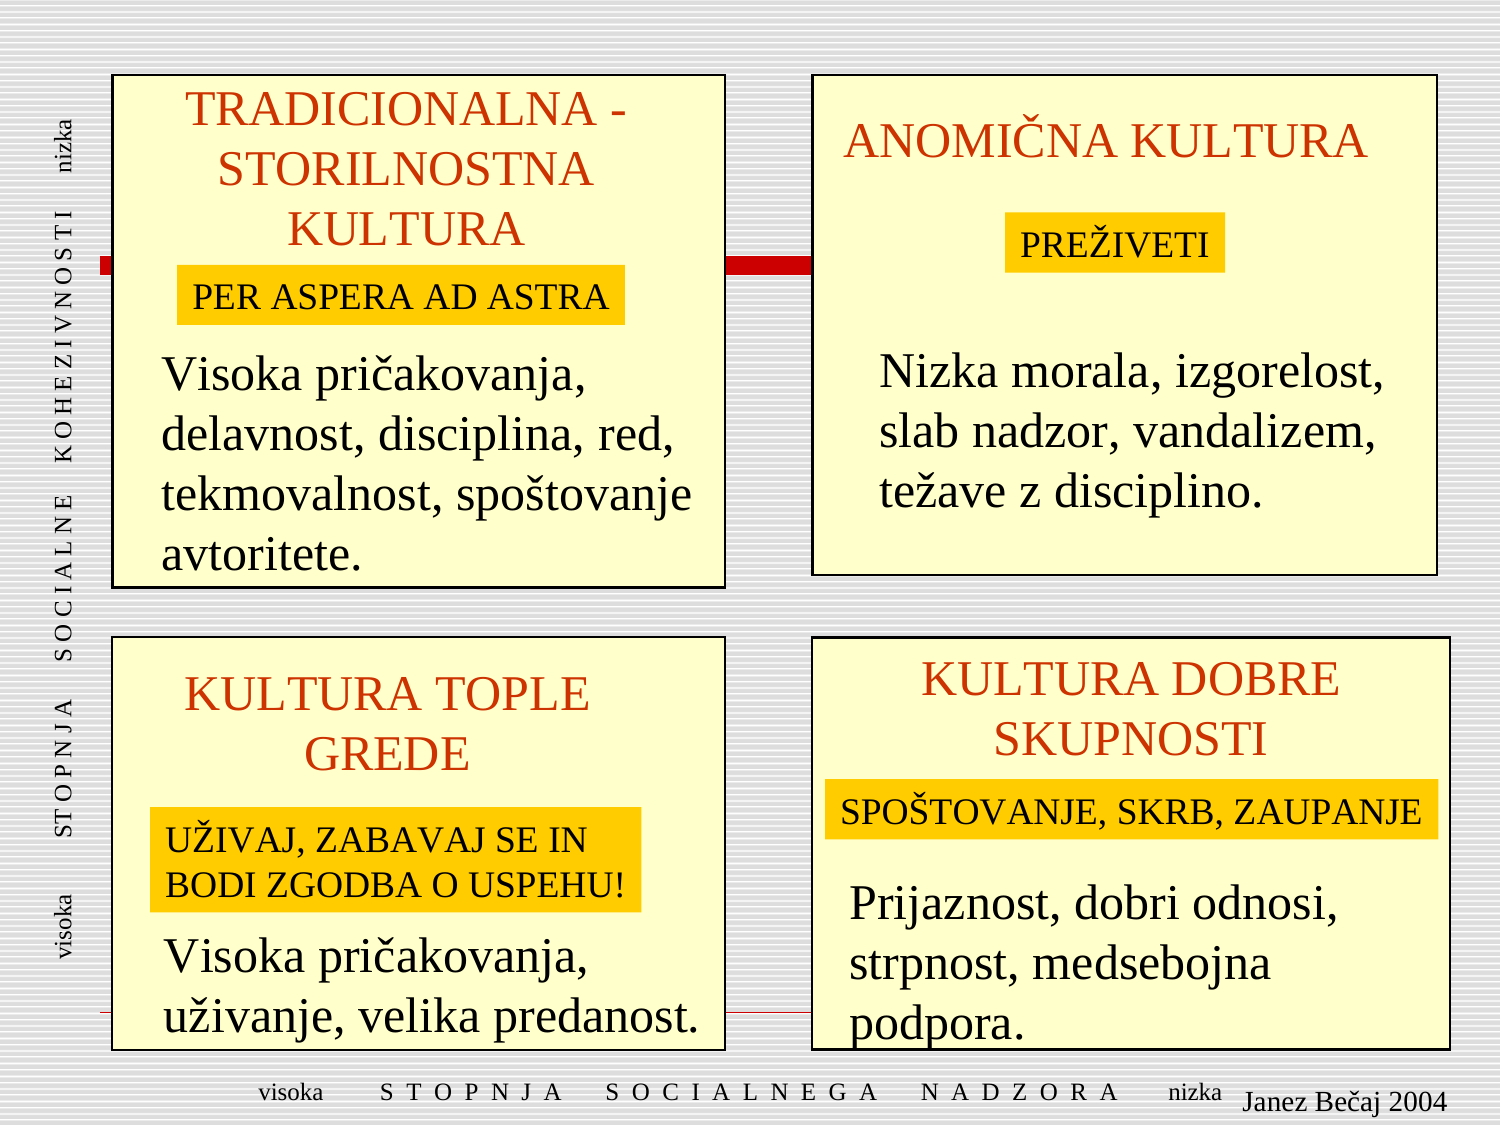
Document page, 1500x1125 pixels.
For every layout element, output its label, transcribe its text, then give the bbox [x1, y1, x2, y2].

text_box visoka S T O P N J A S O C I A L N E G A N A D Z O R A nizka [243, 1067, 1238, 1113]
text_box [812, 74, 1438, 575]
text_box PREŽIVETI [1005, 212, 1226, 273]
text_box Visoka pričakovanja, delavnost, disciplina, red, tekmovalnost, spoštovanje avtoritete. [146, 332, 751, 588]
text_box KULTURA DOBRE SKUPNOSTI [887, 637, 1375, 773]
text_box SPOŠTOVANJE, SKRB, ZAUPANJE [825, 779, 1439, 840]
text_box Nizka morala, izgorelost, slab nadzor, vandalizem, težave z disciplino. [864, 330, 1401, 526]
text_box Prijaznost, dobri odnosi, strpnost, medsebojna podpora. [834, 861, 1355, 1057]
text_box KULTURA TOPLE GREDE [162, 652, 613, 788]
text_box [112, 75, 726, 588]
text_box visoka ST O P N J A S O C I A L N E K O H E Z I V N O S T I nizka [38, 49, 84, 975]
text_box [112, 637, 725, 1050]
text_box [812, 637, 1450, 1050]
text_box PER ASPERA AD ASTRA [177, 264, 625, 325]
text_box Janez Bečaj 2004 [1227, 1074, 1463, 1125]
text_box Visoka pričakovanja, uživanje, velika predanost. [148, 915, 717, 1051]
text_box ANOMIČNA KULTURA [800, 99, 1413, 176]
picture [0, 0, 1500, 1125]
text_box UŽIVAJ, ZABAVAJ SE IN BODI ZGODBA O USPEHU! [150, 807, 642, 913]
text_box TRADICIONALNA -STORILNOSTNA KULTURA [87, 67, 725, 263]
